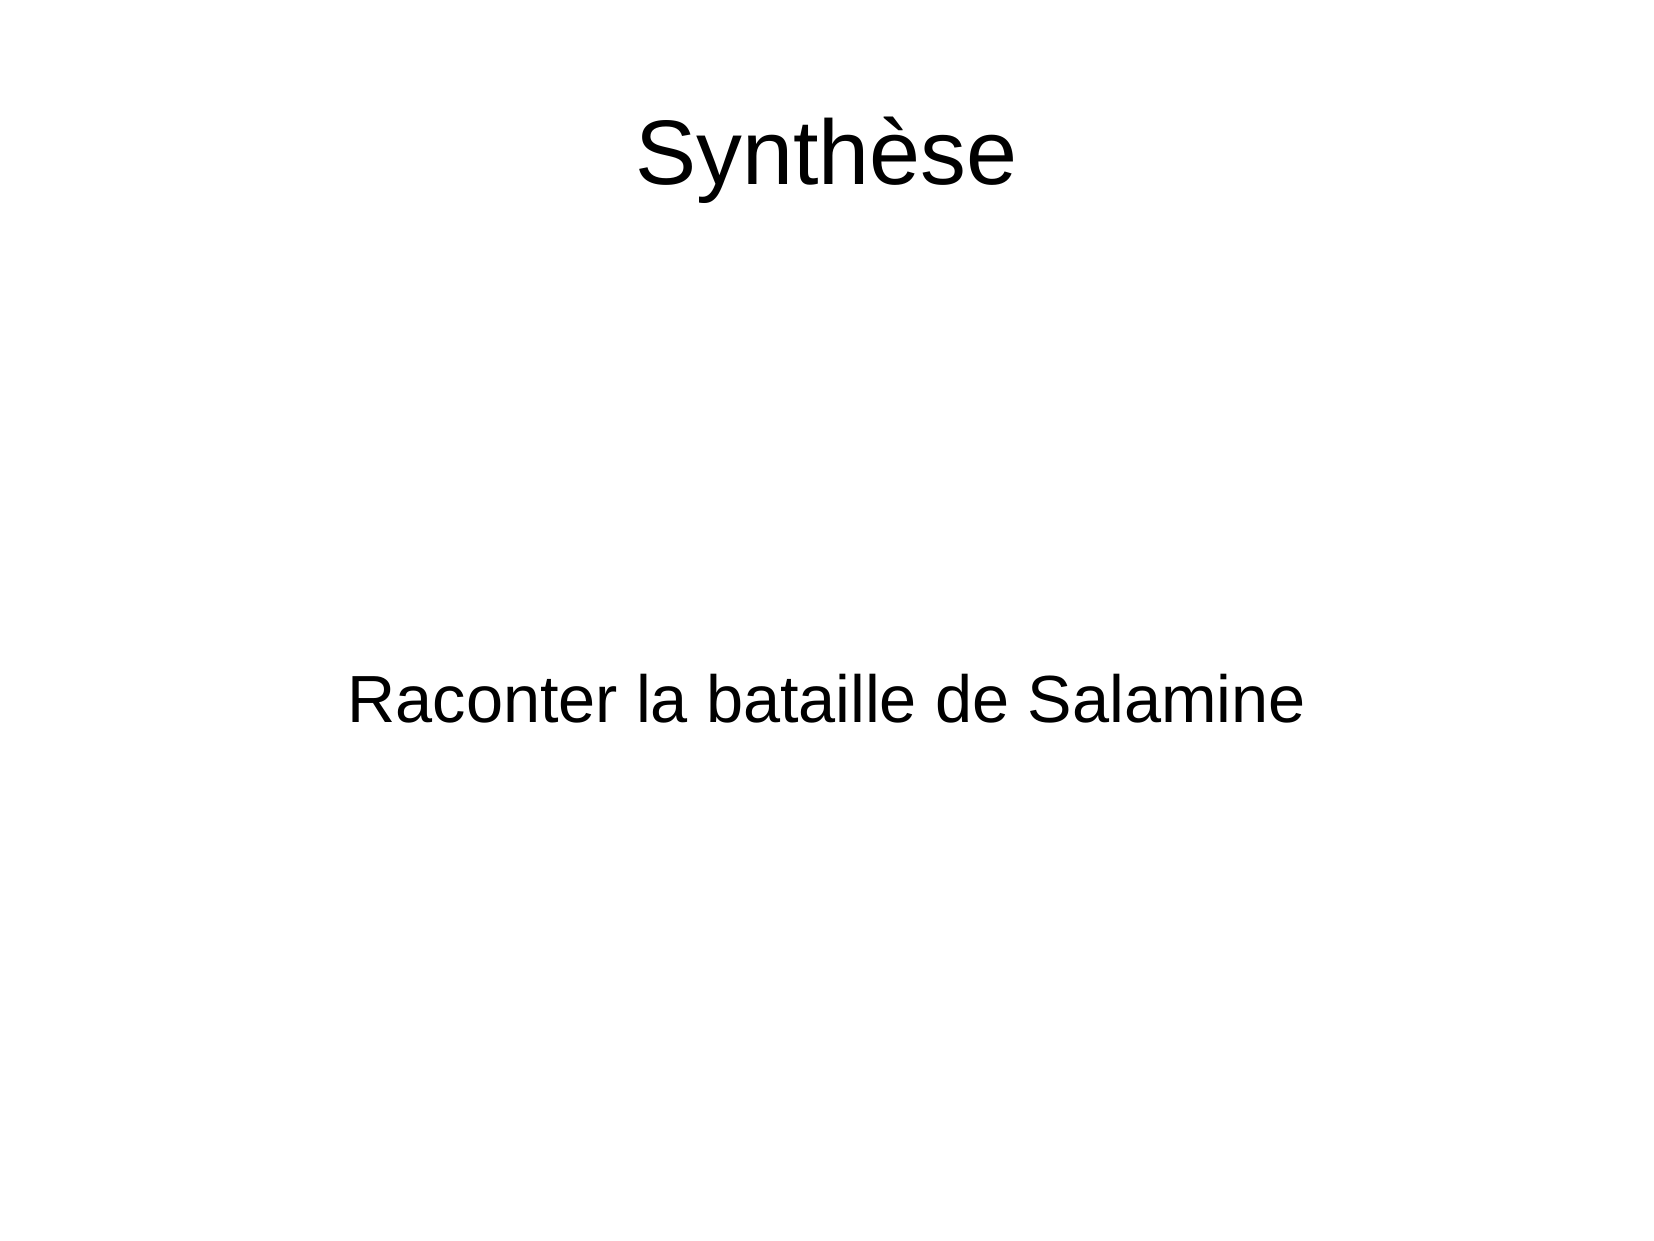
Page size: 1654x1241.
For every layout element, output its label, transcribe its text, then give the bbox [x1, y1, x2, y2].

title Synthèse [82, 56, 1571, 250]
subtitle Raconter la bataille de Salamine [82, 297, 1571, 1102]
